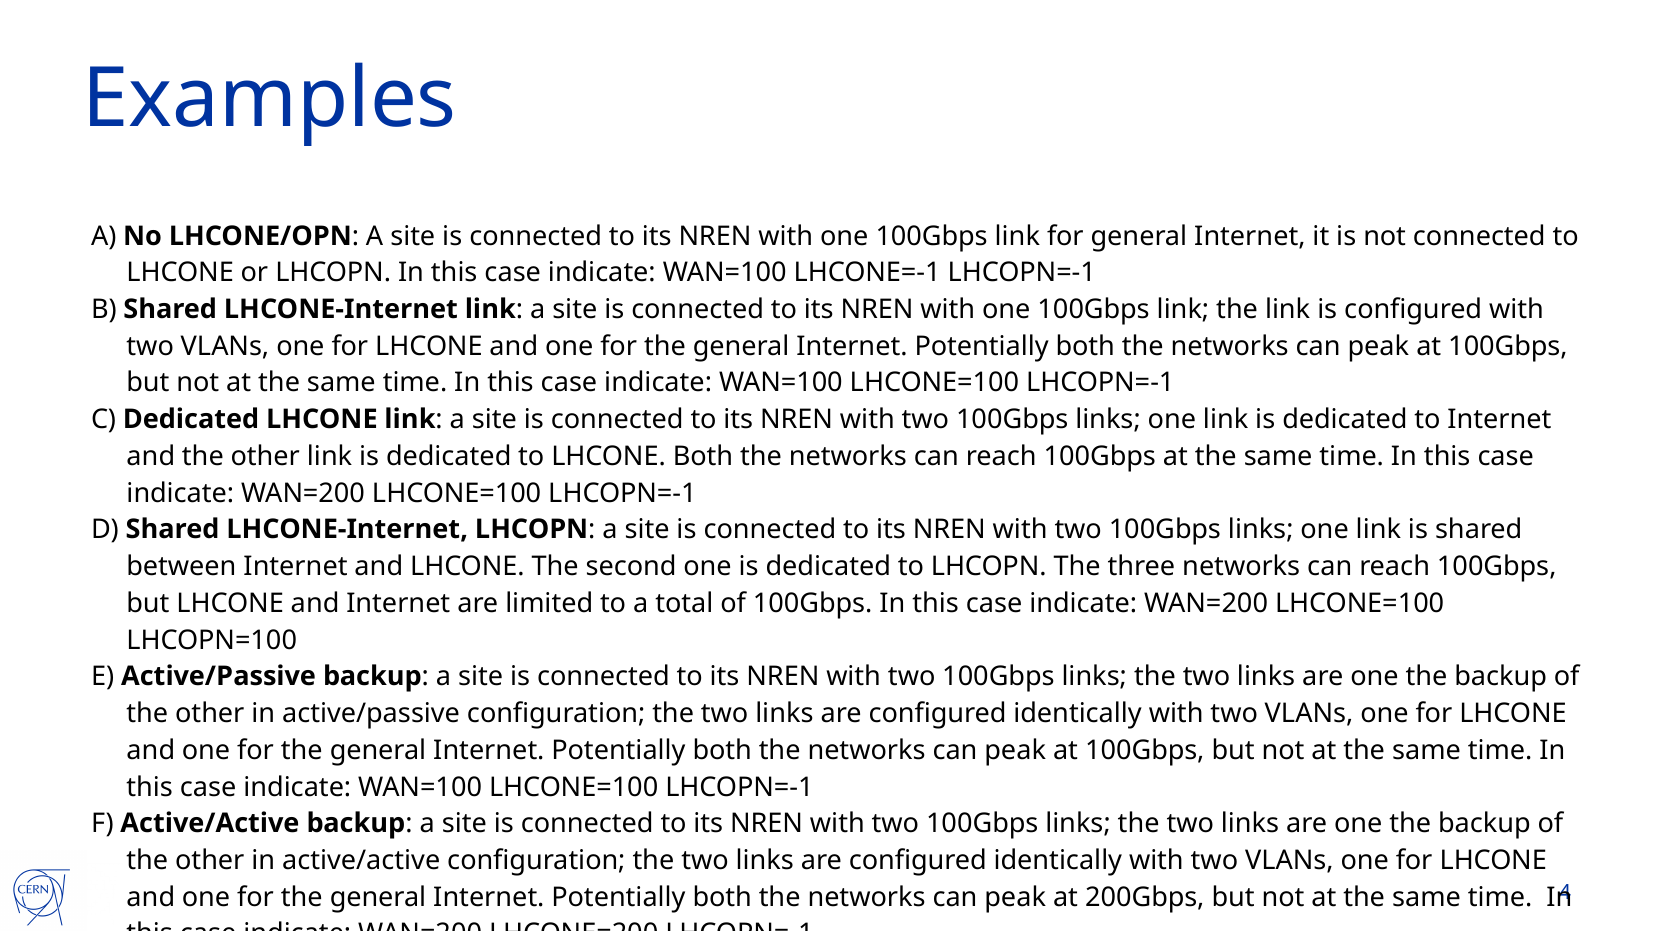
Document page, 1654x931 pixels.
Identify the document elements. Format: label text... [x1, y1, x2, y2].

picture [0, 850, 127, 931]
text_box A) No LHCONE/OPN: A site is connected to its NREN with one 100Gbps link for general Internet, it is not connected to LHCONE or LHCOPN. In this case indicate: WAN=100 LHCONE=-1 LHCOPN=-1 B) Shared LHCONE-Internet link: a site is connected to its NREN with one 100Gbps link; the link is configured with two VLANs, one for LHCONE and one for the general Internet. Potentially both the networks can peak at 100Gbps, but not at the same time. In this case indicate: WAN=100 LHCONE=100 LHCOPN=-1 C) Dedicated LHCONE link: a site is connected to its NREN with two 100Gbps links; one link is dedicated to Internet and the other link is dedicated to LHCONE. Both the networks can reach 100Gbps at the same time. In this case indicate: WAN=200 LHCONE=100 LHCOPN=-1 D) Shared LHCONE-Internet, LHCOPN: a site is connected to its NREN with two 100Gbps links; one link is shared between Internet and LHCONE. The second one is dedicated to LHCOPN. The three networks can reach 100Gbps, but LHCONE and Internet are limited to a total of 100Gbps. In this case indicate: WAN=200 LHCONE=100 LHCOPN=100 E) Active/Passive backup: a site is connected to its NREN with two 100Gbps links; the two links are one the backup of the other in active/passive configuration; the two links are configured identically with two VLANs, one for LHCONE and one for the general Internet. Potentially both the networks can peak at 100Gbps, but not at the same time. In this case indicate: WAN=100 LHCONE=100 LHCOPN=-1 F) Active/Active backup: a site is connected to its NREN with two 100Gbps links; the two links are one the backup of the other in active/active configuration; the two links are configured identically with two VLANs, one for LHCONE and one for the general Internet. Potentially both the networks can peak at 200Gbps, but not at the same time. In this case indicate: WAN=200 LHCONE=200 LHCOPN=-1 [76, 172, 1601, 925]
title Examples [82, 37, 1571, 193]
